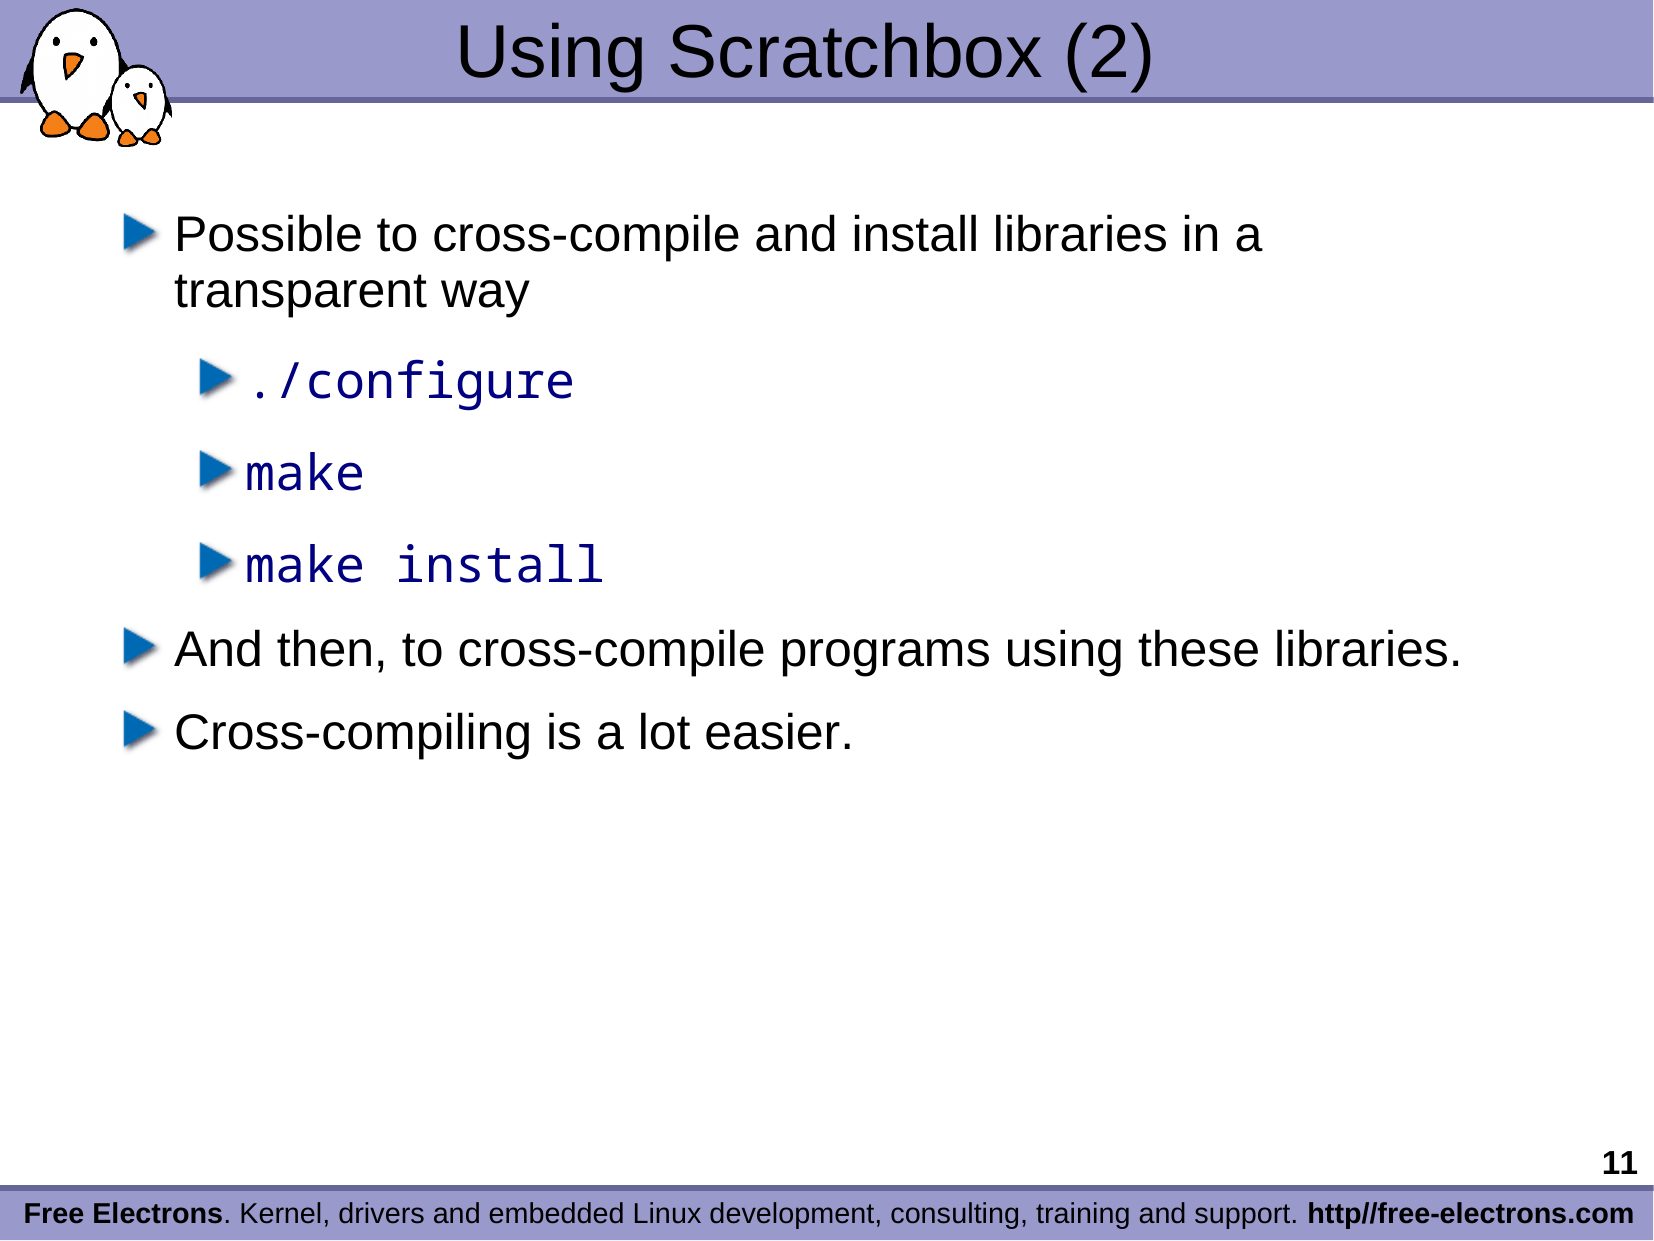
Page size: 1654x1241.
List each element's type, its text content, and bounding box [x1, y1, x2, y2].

picture [20, 8, 172, 147]
list Possible to cross-compile and install libraries in a transparent way ./configure make make install And then, to cross-compile programs using these libraries. Cross-compiling is a lot easier. [103, 206, 1516, 1057]
title Using Scratchbox (2) [60, 0, 1551, 104]
